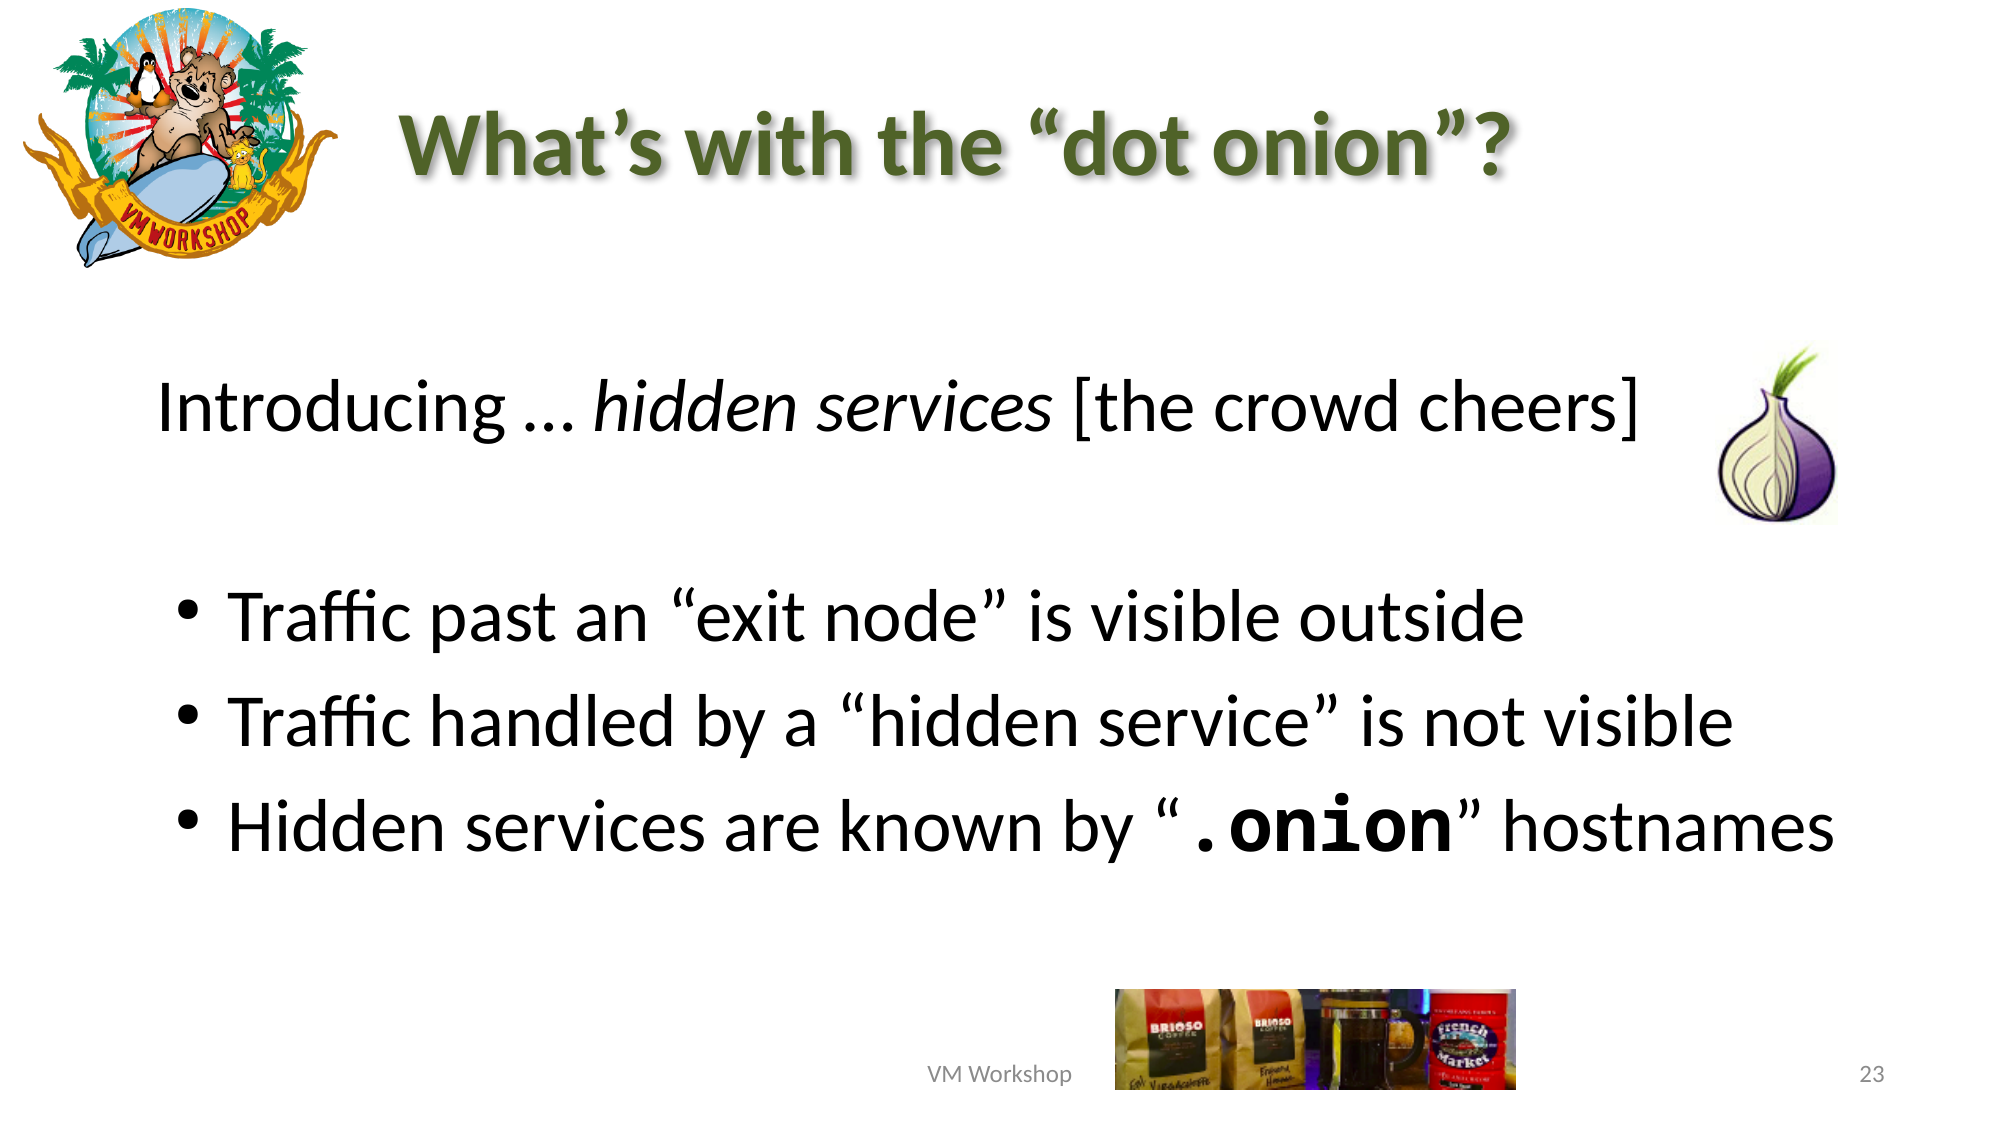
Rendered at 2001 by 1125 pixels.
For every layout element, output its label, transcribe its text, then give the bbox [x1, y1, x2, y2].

picture [1715, 340, 1838, 526]
title What’s with the “dot onion”? [383, 45, 1913, 233]
picture [23, 8, 338, 269]
picture [1115, 1041, 1516, 1090]
list Introducing … hidden services [the crowd cheers] Traffic past an “exit node” is visible outside Traffic handled by a “hidden service” is not visible Hidden services are known by “.onion” hostnames [156, 251, 2000, 1041]
